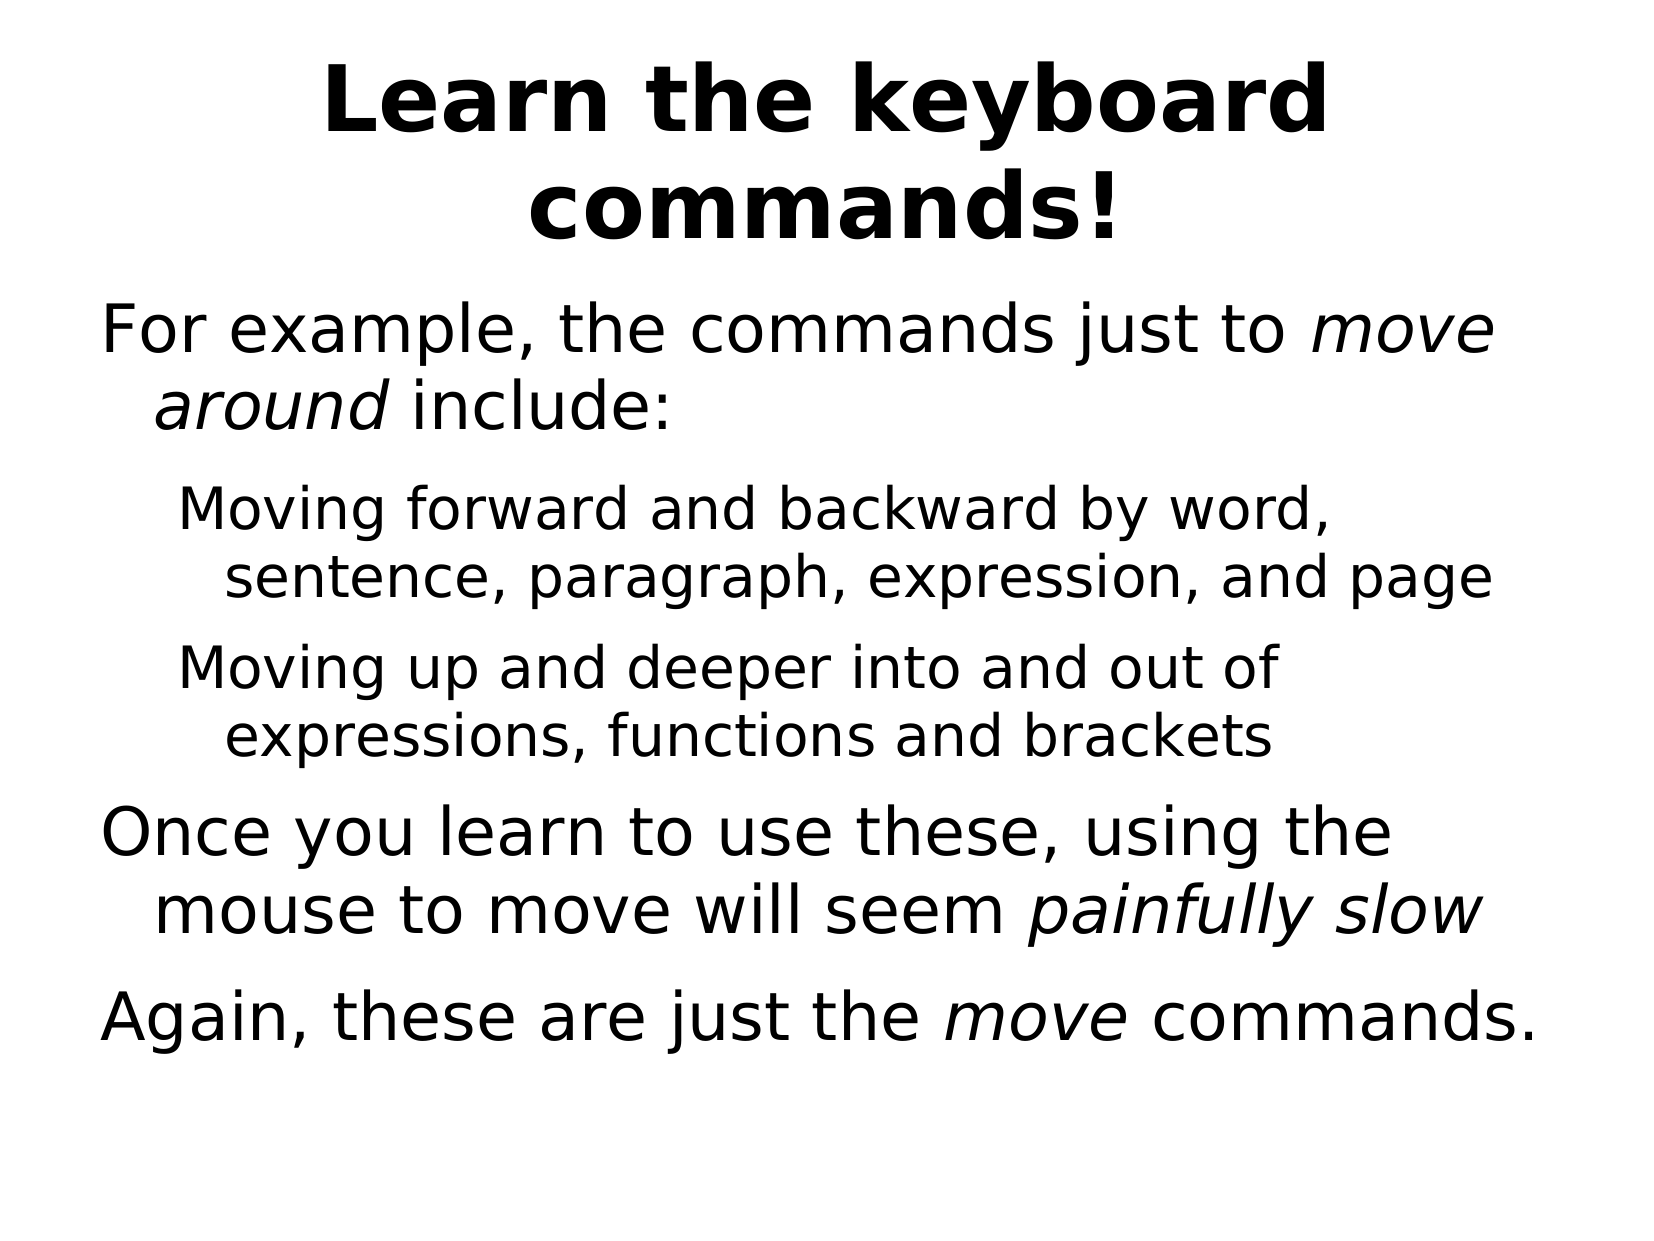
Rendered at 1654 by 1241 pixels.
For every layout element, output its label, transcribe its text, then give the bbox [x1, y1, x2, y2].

title Learn the keyboard commands! [82, 45, 1571, 261]
list For example, the commands just to move around include: Moving forward and backward by word, sentence, paragraph, expression, and page Moving up and deeper into and out of expressions, functions and brackets Once you learn to use these, using the mouse to move will seem painfully slow Again, these are just the move commands. [82, 290, 1571, 1135]
